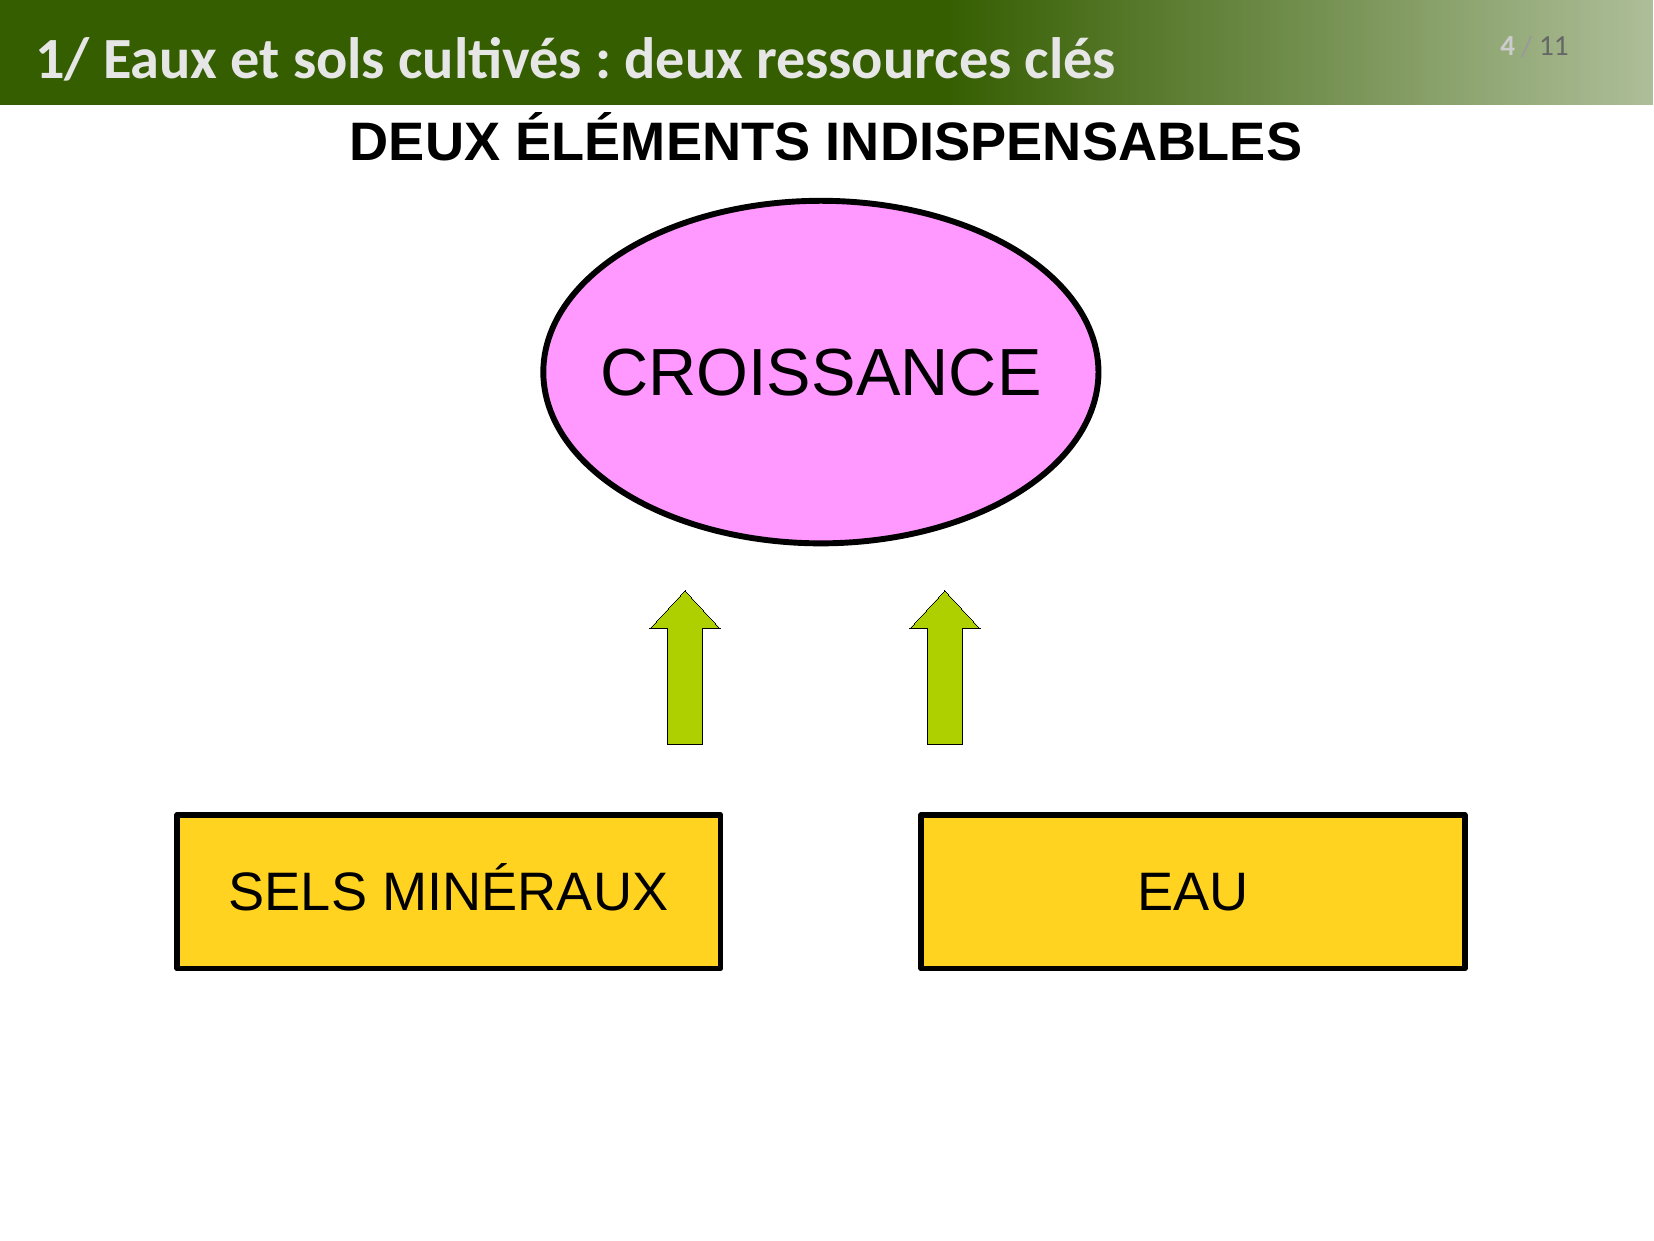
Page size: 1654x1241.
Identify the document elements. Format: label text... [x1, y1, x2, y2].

text_box DEUX ÉLÉMENTS INDISPENSABLES [0, 104, 1654, 993]
title 1/ Eaux et sols cultivés : deux ressources clés [35, 23, 1418, 104]
